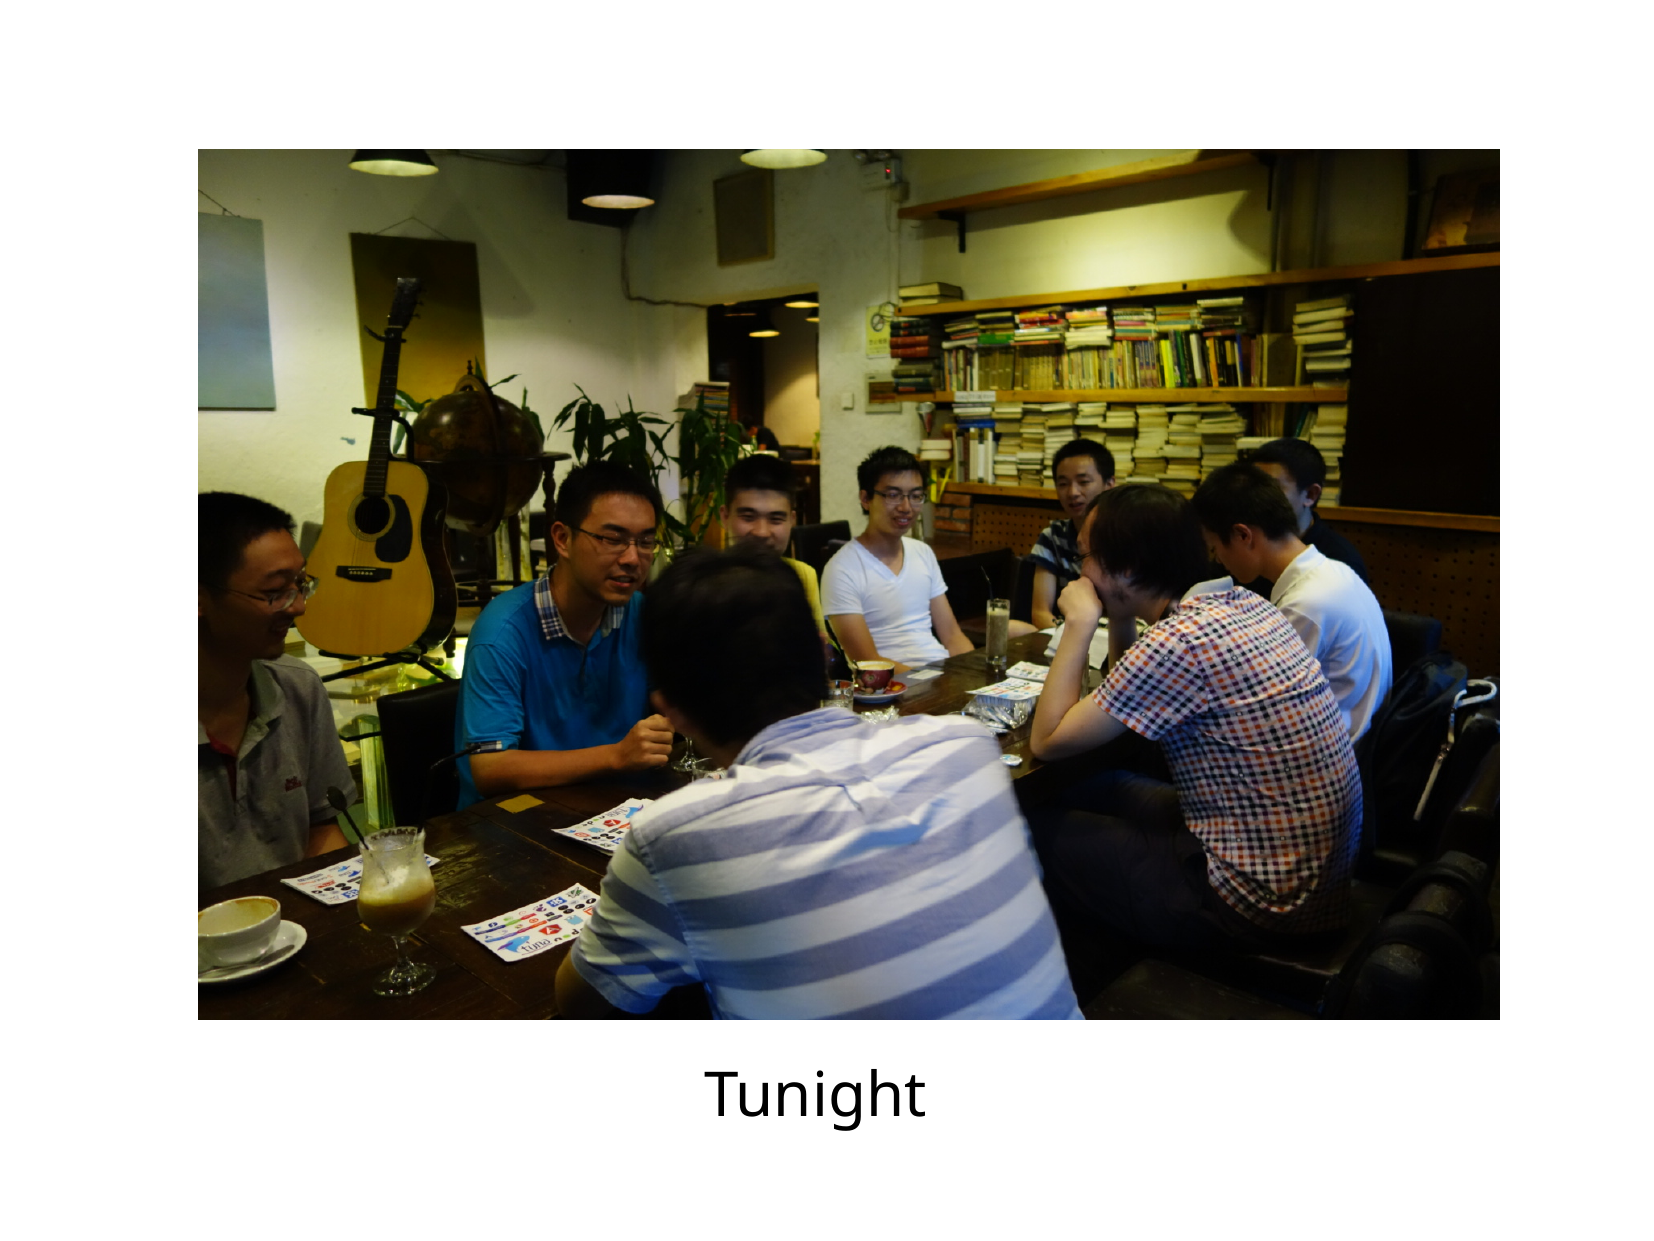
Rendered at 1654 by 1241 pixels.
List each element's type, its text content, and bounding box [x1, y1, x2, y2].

list Tunight [86, 1050, 1545, 1135]
picture [198, 149, 1501, 1021]
